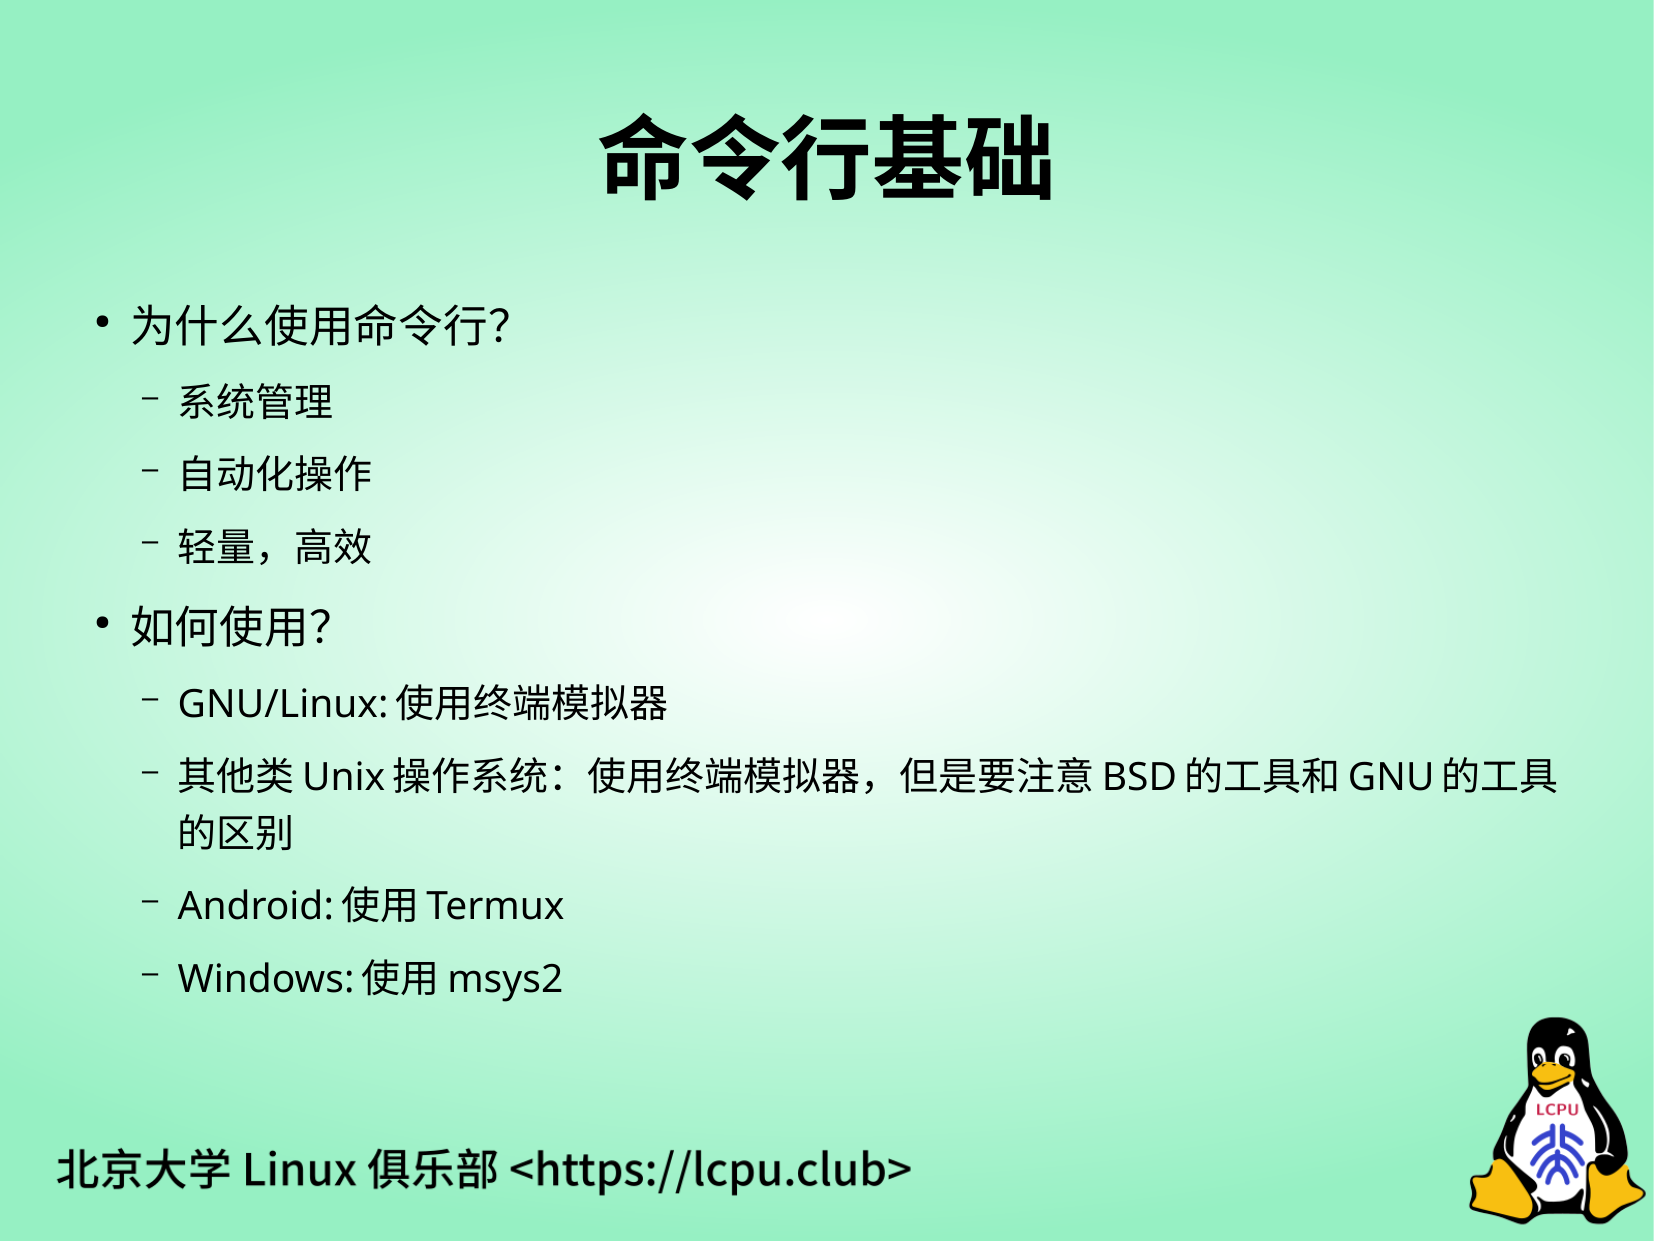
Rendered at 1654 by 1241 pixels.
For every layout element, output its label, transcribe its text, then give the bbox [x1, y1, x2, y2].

title 命令行基础 [82, 49, 1571, 257]
list 为什么使用命令行？ 系统管理 自动化操作 轻量，高效 如何使用？ GNU/Linux:使用终端模拟器 其他类Unix操作系统：使用终端模拟器，但是要注意BSD的工具和GNU的工具的区别 Android:使用Termux Windows:使用msys2 [82, 290, 1571, 1010]
picture [0, 0, 1654, 1241]
